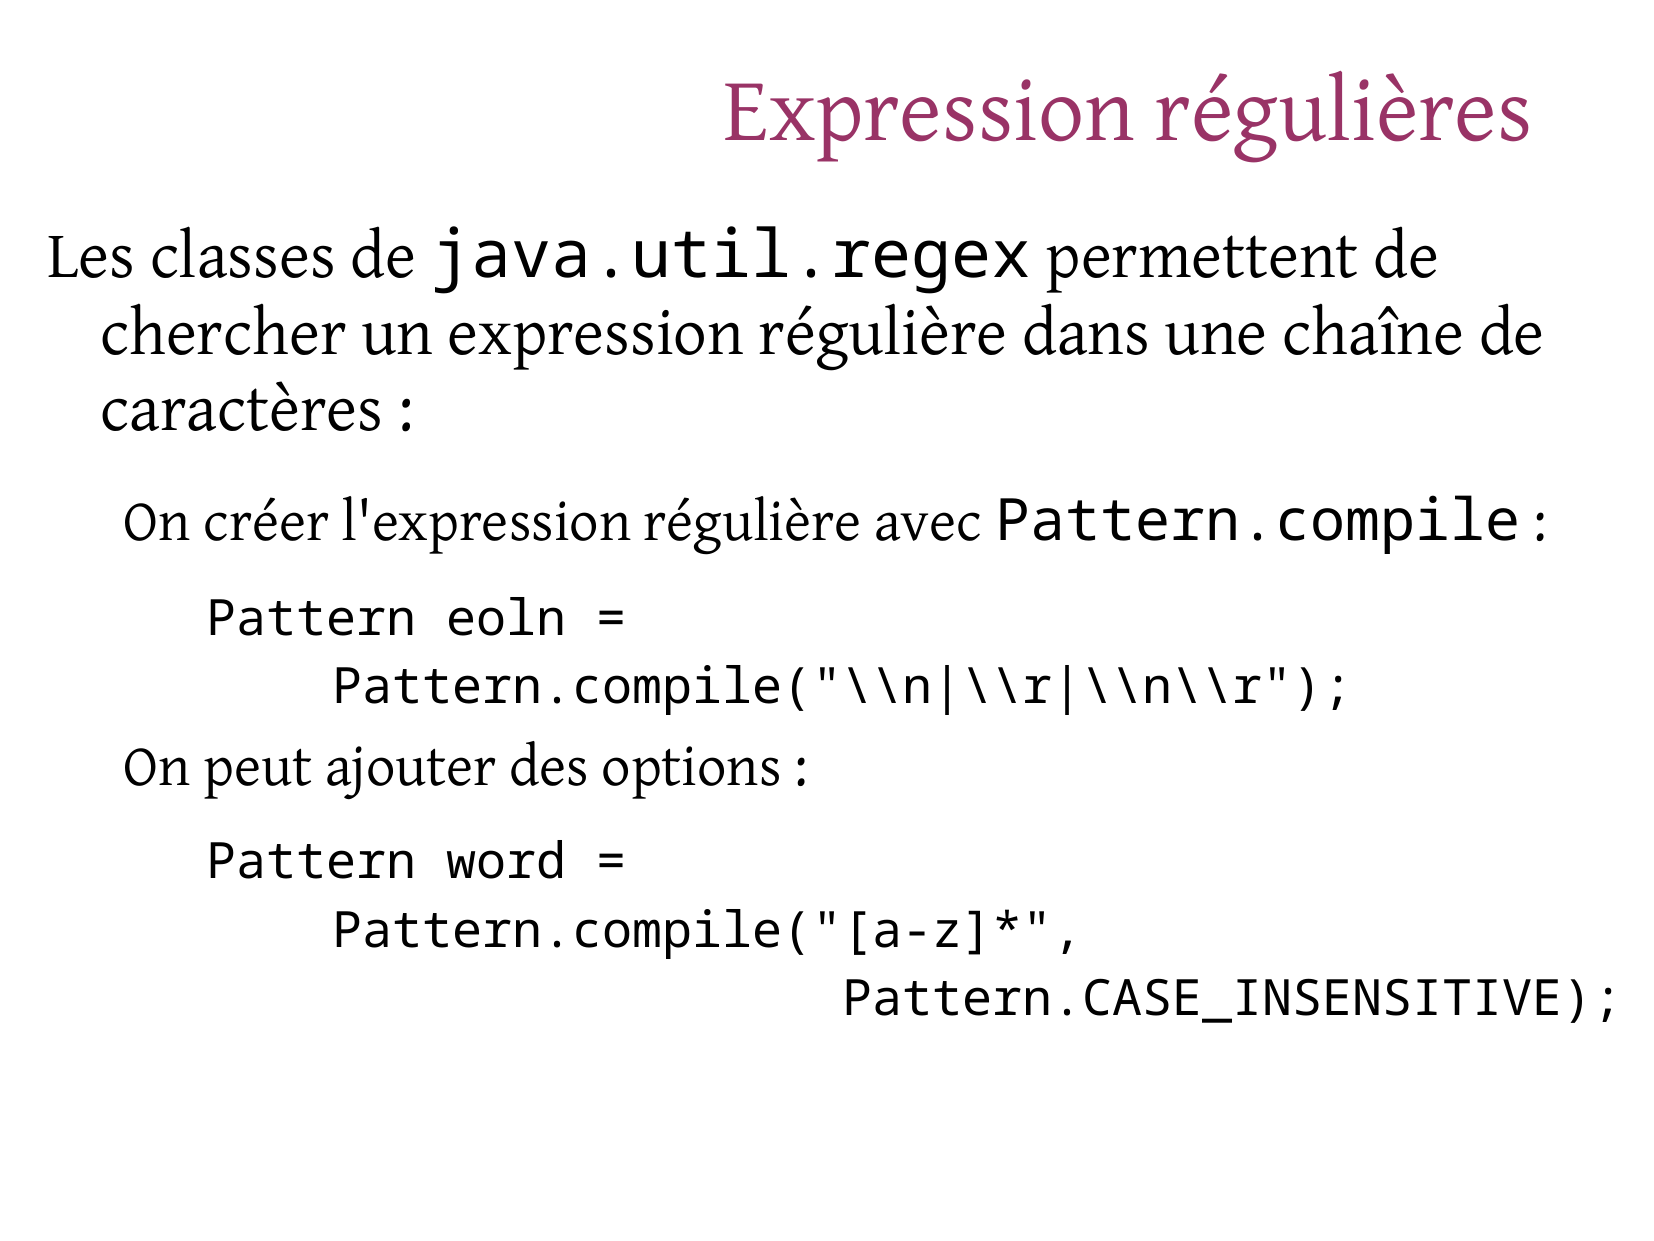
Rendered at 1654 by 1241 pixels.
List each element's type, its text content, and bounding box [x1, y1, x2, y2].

list Les classes de java.util.regex permettent de chercher un expression régulière dans une chaîne de caractères : On créer l'expression régulière avec Pattern.compile : Pattern eoln = Pattern.compile("\\n|\\r|\\n\\r"); On peut ajouter des options : Pattern word = Pattern.compile("[a-z]*", Pattern.CASE_INSENSITIVE); [29, 206, 1625, 1211]
title Expression régulières [121, 49, 1534, 178]
